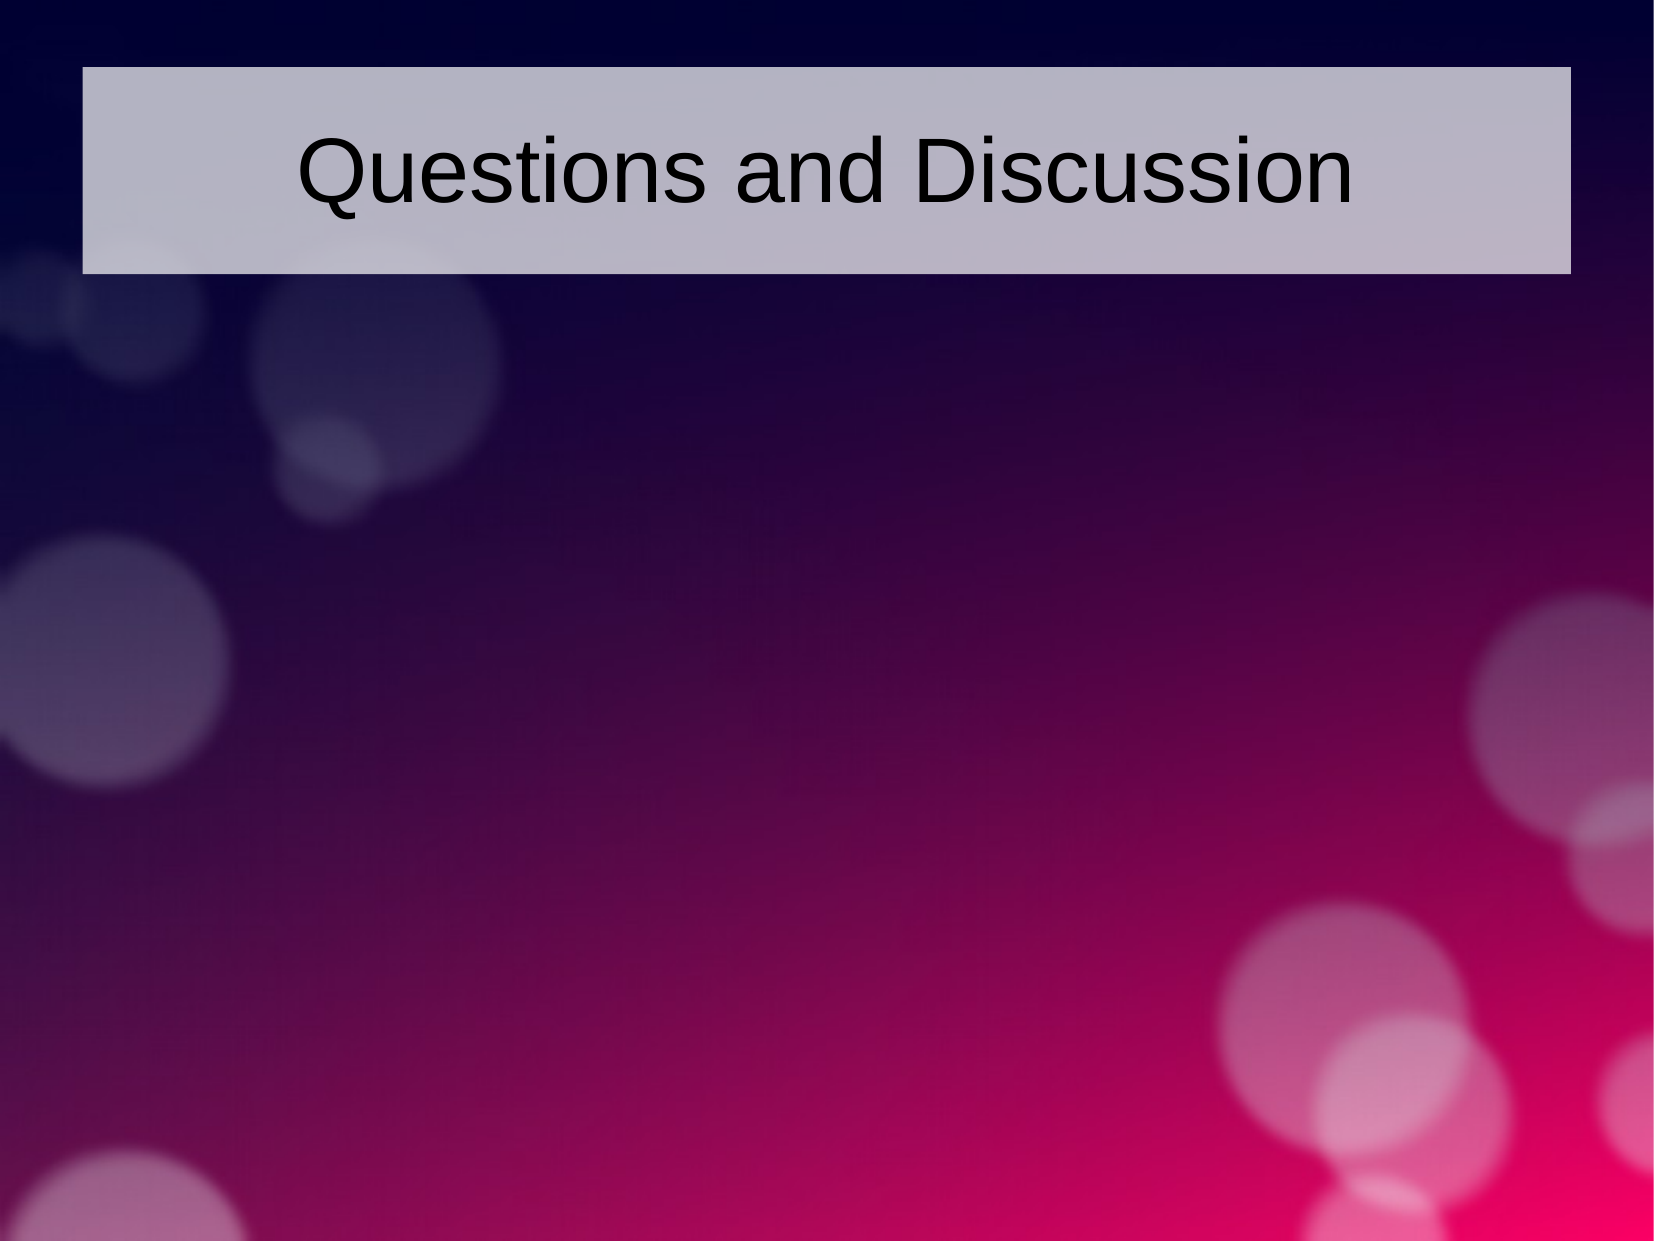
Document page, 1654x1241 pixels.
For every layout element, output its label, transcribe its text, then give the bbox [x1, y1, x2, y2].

title Questions and Discussion [82, 67, 1571, 275]
picture [0, 0, 1654, 1241]
